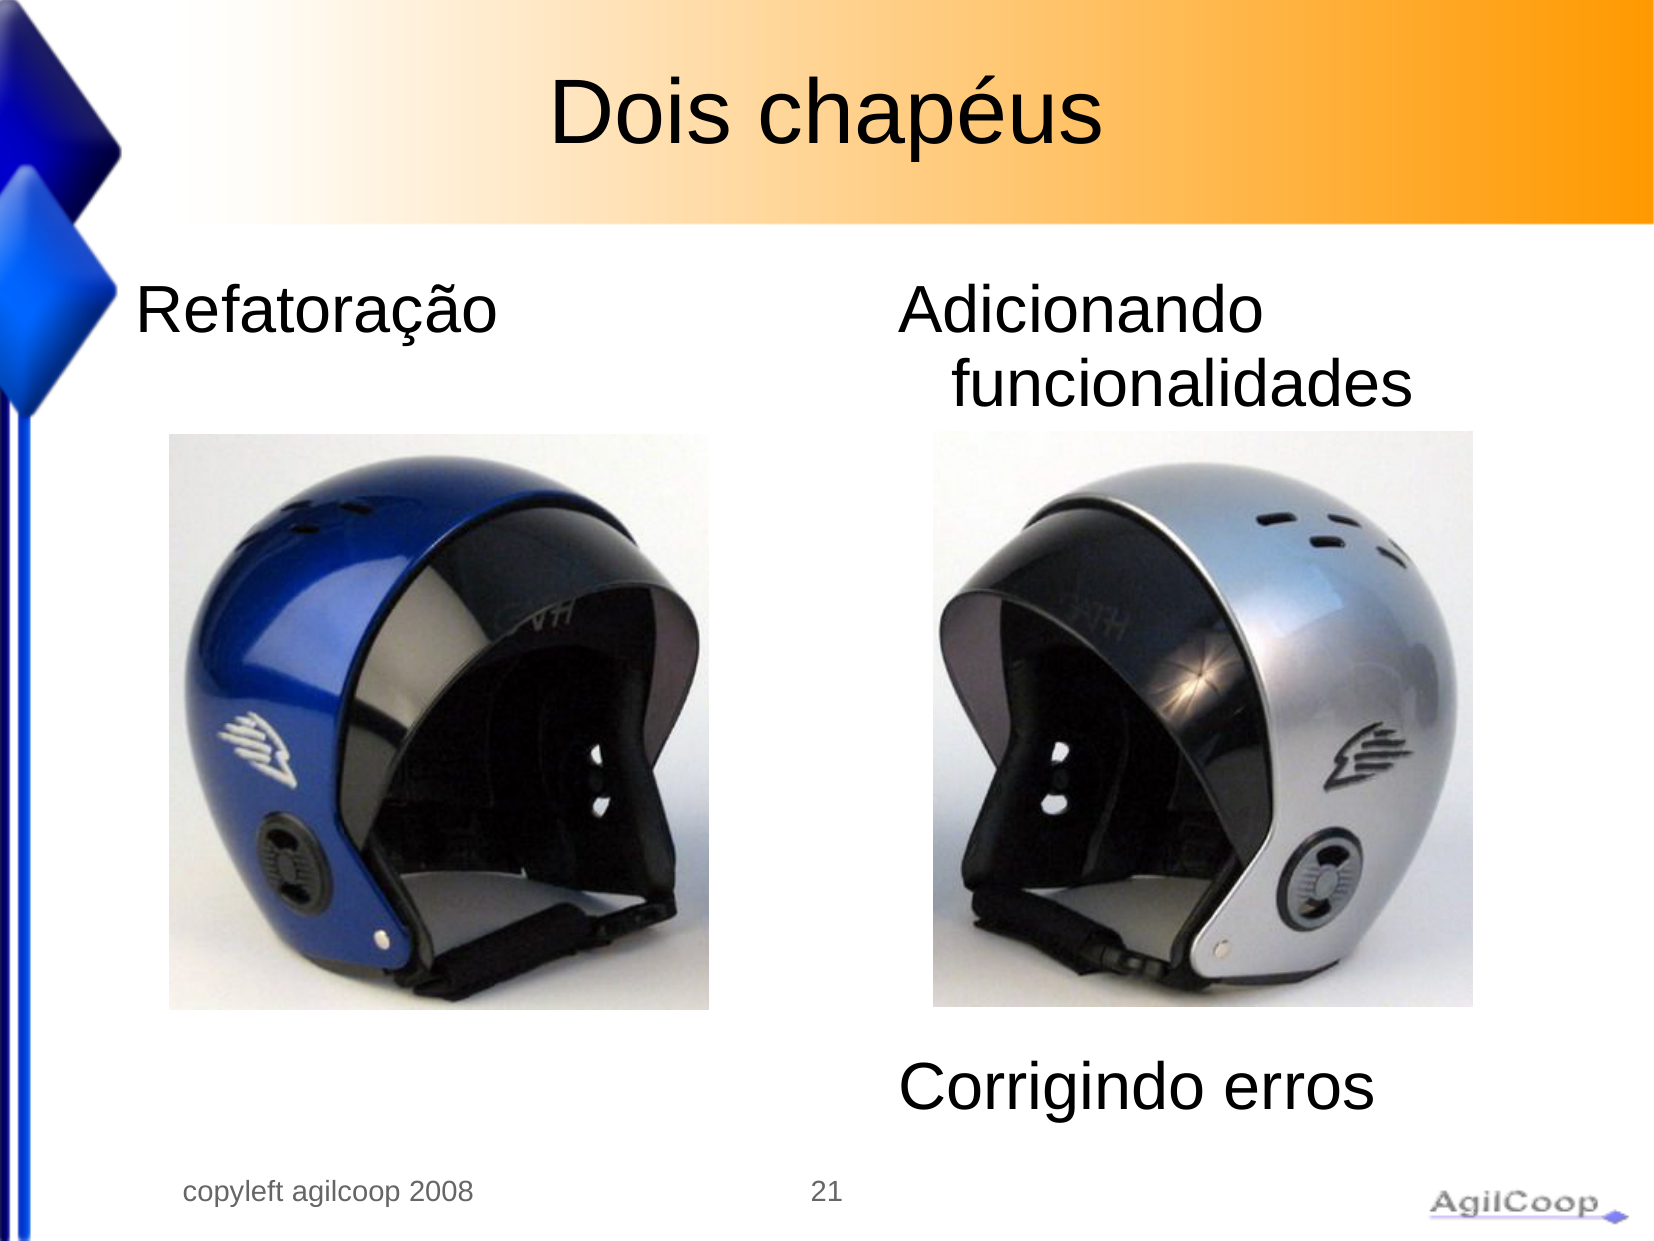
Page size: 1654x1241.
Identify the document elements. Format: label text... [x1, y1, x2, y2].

picture [0, 0, 1654, 1241]
list Refatoração [118, 271, 845, 1123]
title Dois chapéus [82, 8, 1571, 216]
list Adicionando funcionalidades Corrigindo erros [880, 271, 1607, 1127]
